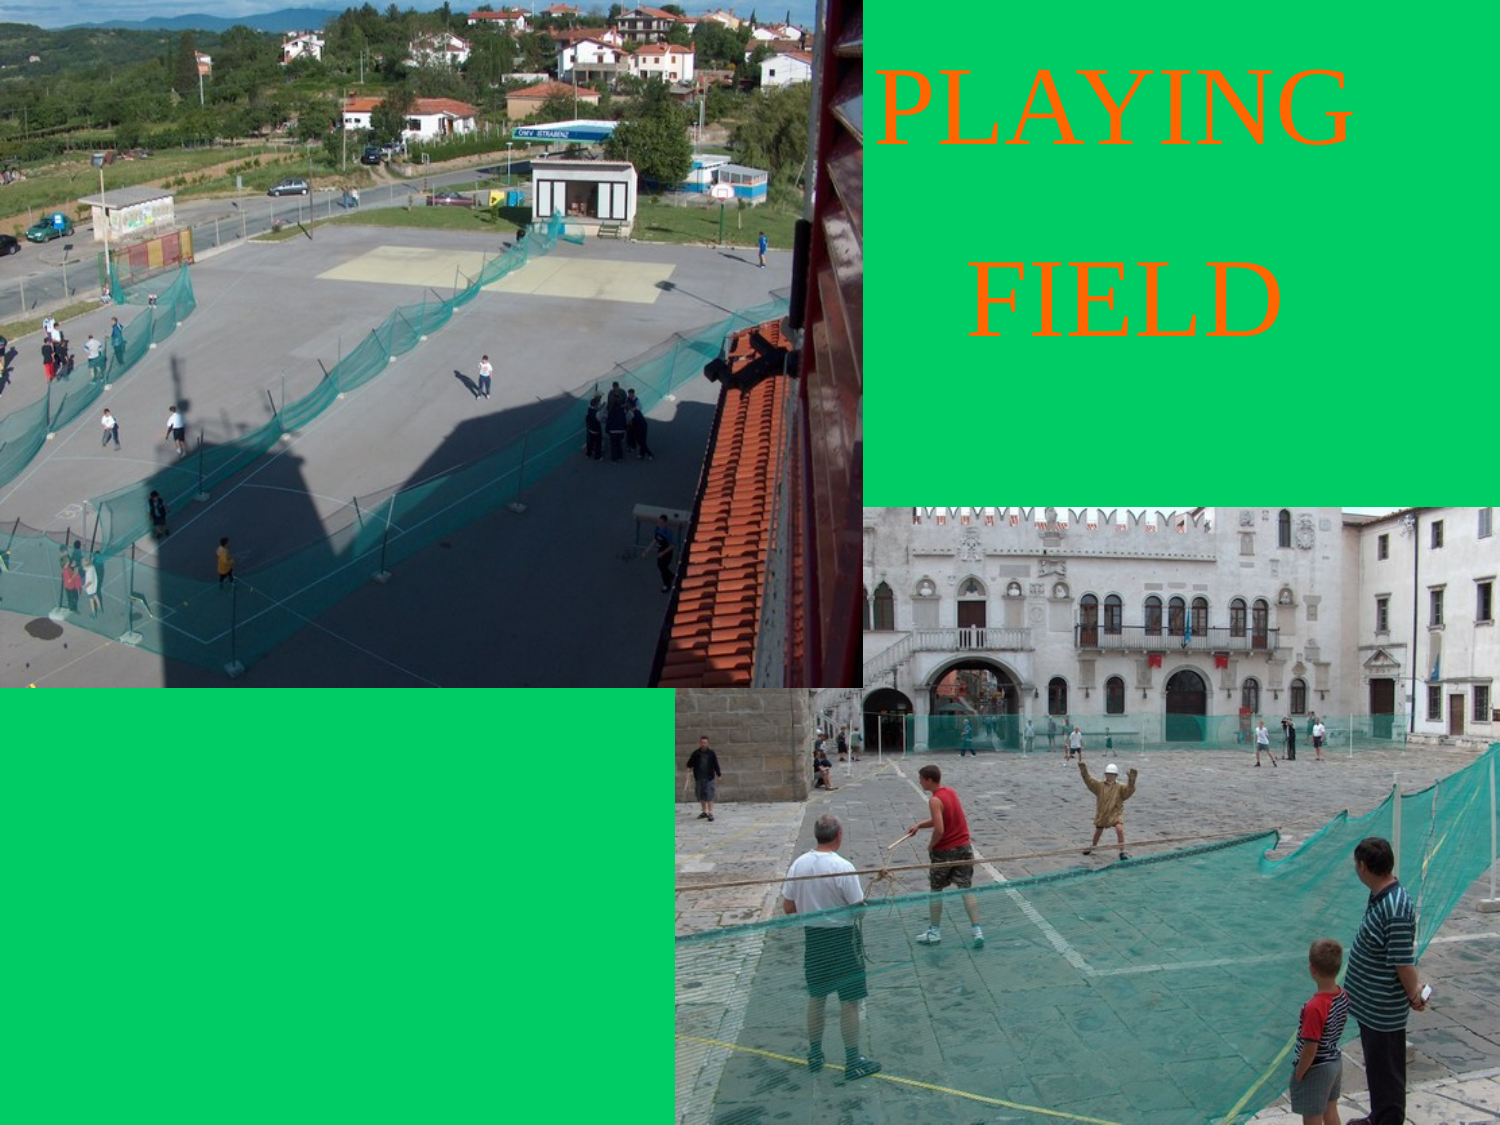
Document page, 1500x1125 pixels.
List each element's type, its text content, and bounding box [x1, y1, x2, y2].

picture [0, 0, 1500, 1125]
text_box PLAYING FIELD [725, 24, 1500, 367]
